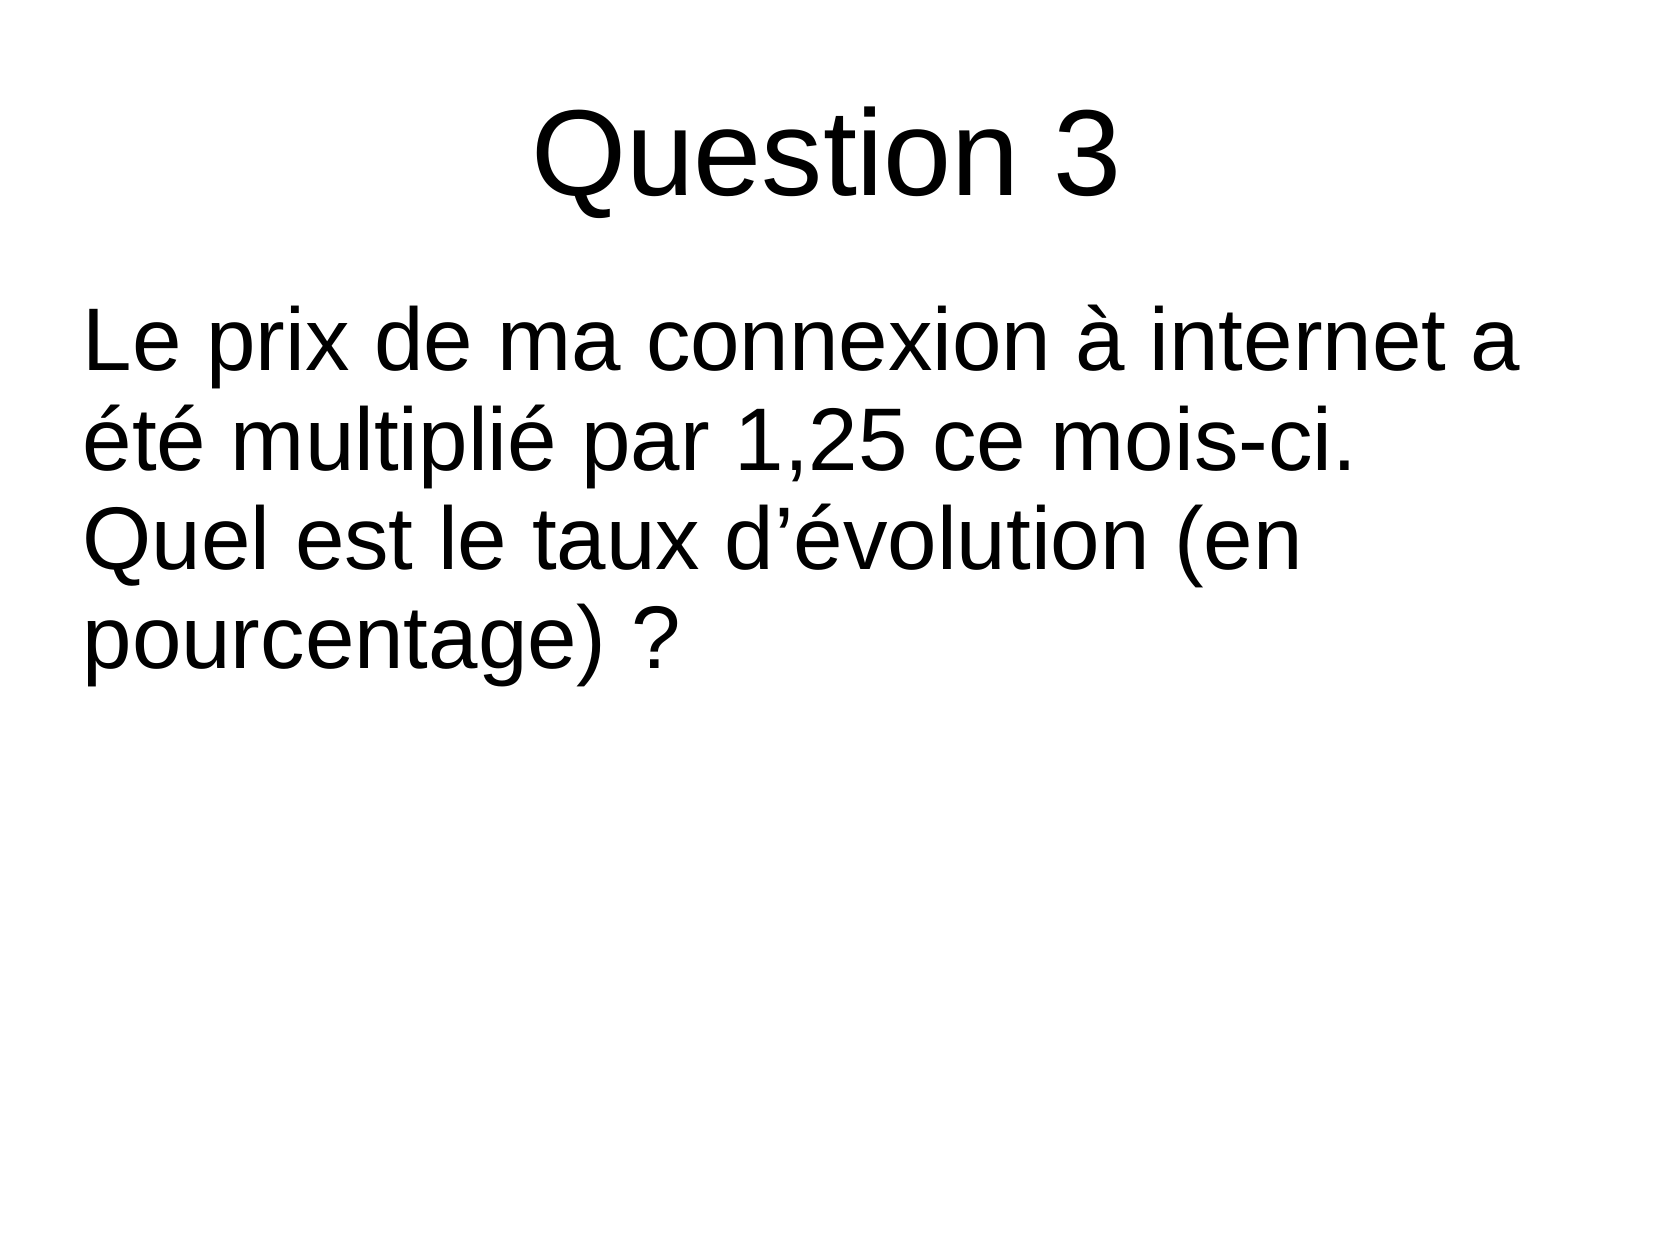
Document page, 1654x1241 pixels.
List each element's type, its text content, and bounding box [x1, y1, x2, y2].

list Le prix de ma connexion à internet a été multiplié par 1,25 ce mois-ci. Quel est le taux d’évolution (en pourcentage) ? [82, 290, 1571, 1010]
title Question 3 [82, 49, 1571, 257]
